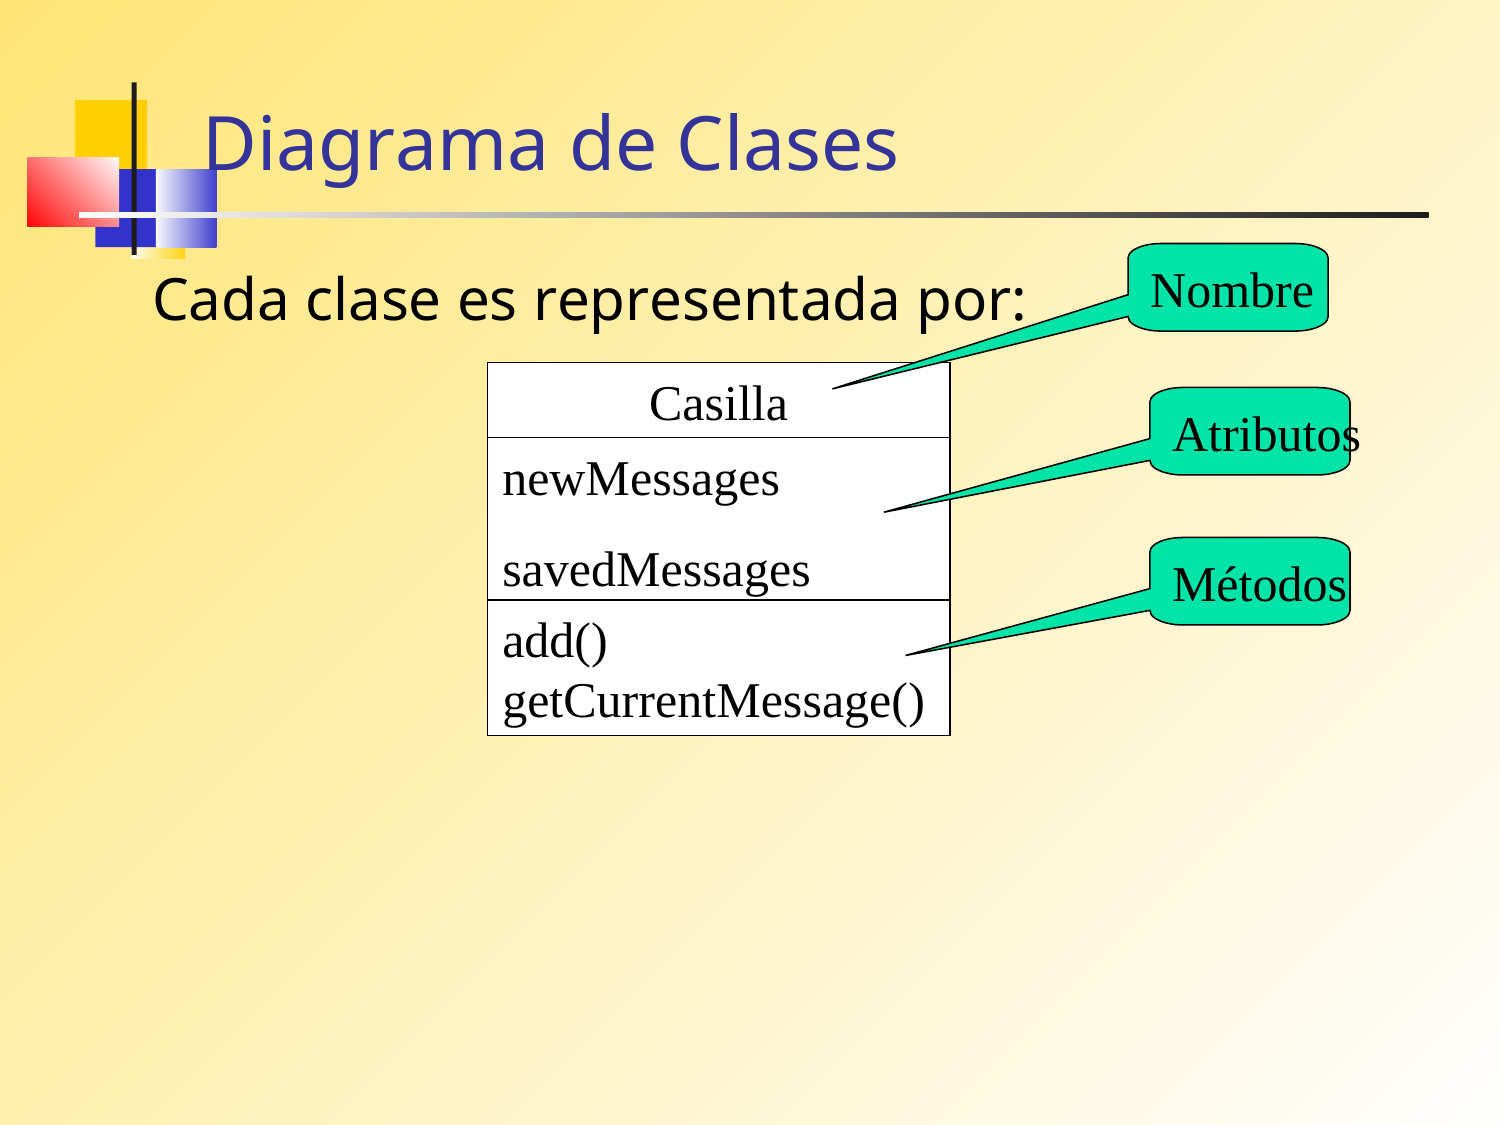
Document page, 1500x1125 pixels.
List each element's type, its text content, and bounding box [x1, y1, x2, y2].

text_box add()‏ getCurrentMessage()‏ [487, 599, 951, 736]
text_box Métodos [905, 537, 1351, 656]
text_box Atributos [883, 387, 1351, 513]
text_box Casilla [487, 362, 951, 437]
title Diagrama de Clases [187, 37, 1466, 201]
list Cada clase es representada por: [137, 249, 1463, 1013]
text_box Nombre [832, 243, 1329, 389]
text_box newMessages savedMessages [487, 437, 951, 599]
